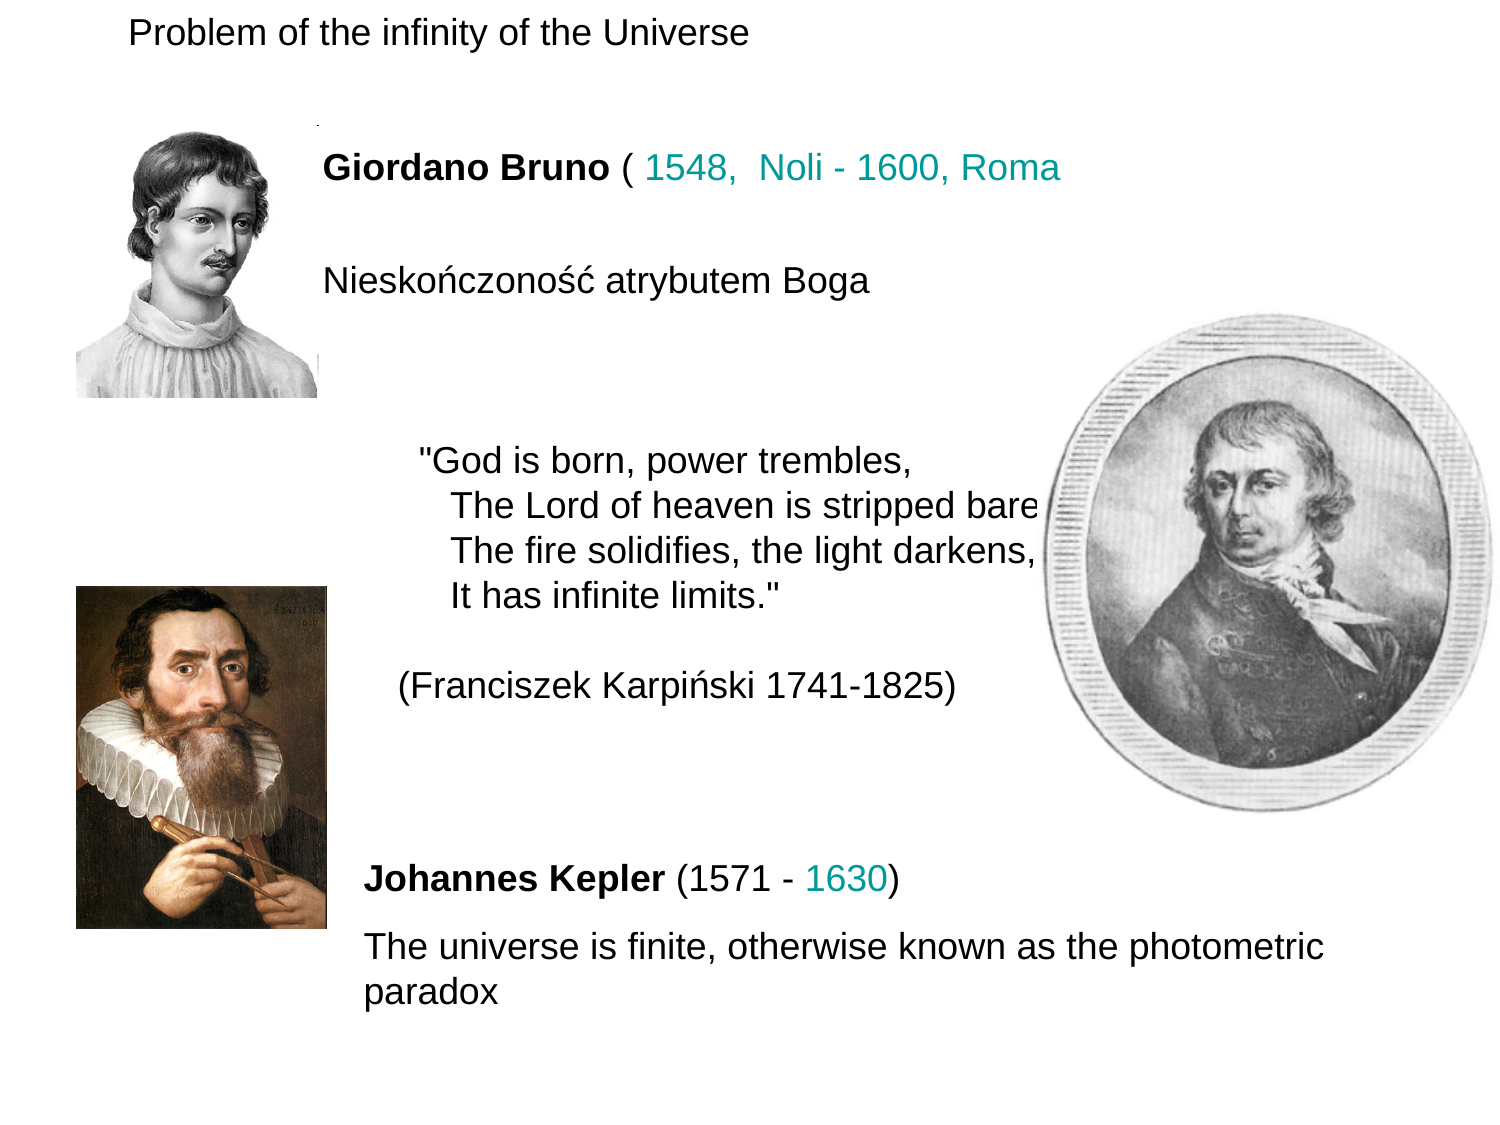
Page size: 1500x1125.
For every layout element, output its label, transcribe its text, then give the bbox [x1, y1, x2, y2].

picture [76, 125, 319, 398]
text_box Problem of the infinity of the Universe [113, 0, 1201, 61]
text_box Johannes Kepler (1571 - 1630) The universe is finite, otherwise known as the photometric paradox [348, 846, 1448, 1020]
text_box Giordano Bruno ( 1548, Noli - 1600, Roma Nieskończoność atrybutem Boga "God is born, power trembles, The Lord of heaven is stripped bare; The fire solidifies, the light darkens, It has infinite limits." (Franciszek Karpiński 1741-1825) [308, 134, 1396, 783]
picture [76, 586, 327, 929]
picture [1037, 310, 1500, 815]
